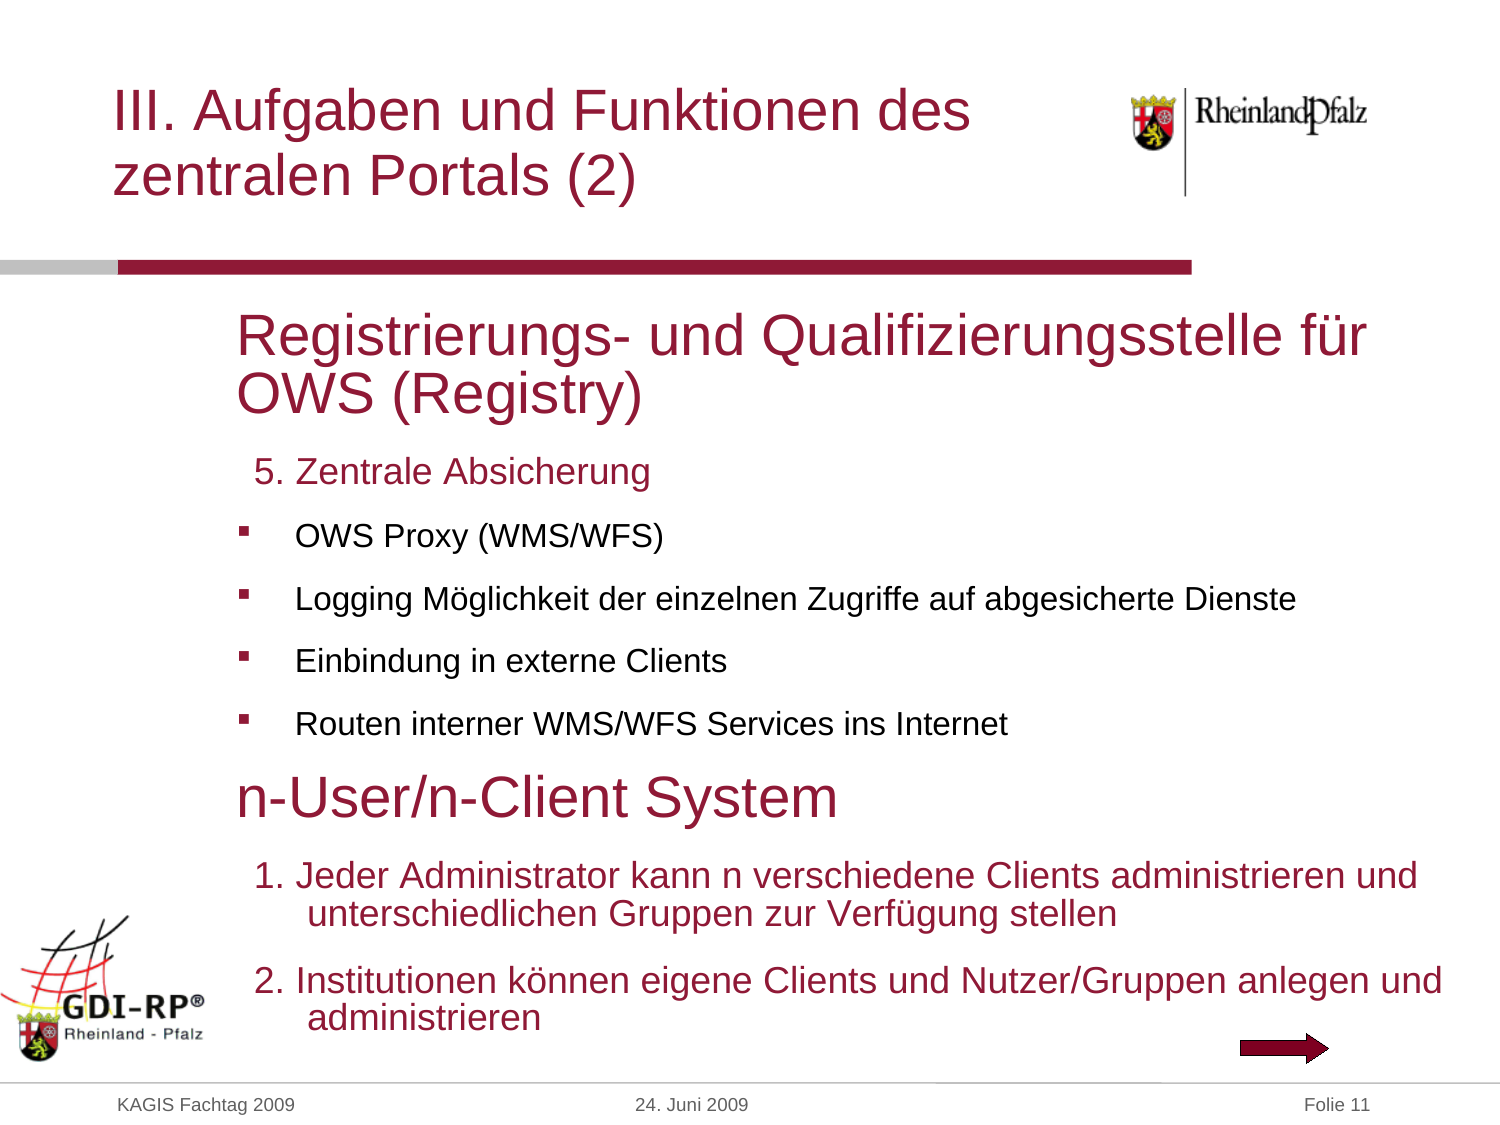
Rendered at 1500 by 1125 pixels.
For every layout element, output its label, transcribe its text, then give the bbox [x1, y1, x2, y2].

text_box [1240, 1033, 1329, 1064]
title III. Aufgaben und Funktionen des zentralen Portals (2) [112, 63, 1071, 224]
picture [0, 915, 207, 1063]
picture [1131, 88, 1447, 198]
list Registrierungs- und Qualifizierungsstelle für OWS (Registry) 5. Zentrale Absicherung OWS Proxy (WMS/WFS) Logging Möglichkeit der einzelnen Zugriffe auf abgesicherte Dienste Einbindung in externe Clients Routen interner WMS/WFS Services ins Internet n-User/n-Client System 1. Jeder Administrator kann n verschiedene Clients administrieren und unterschiedlichen Gruppen zur Verfügung stellen 2. Institutionen können eigene Clients und Nutzer/Gruppen anlegen und administrieren [236, 308, 1500, 1125]
